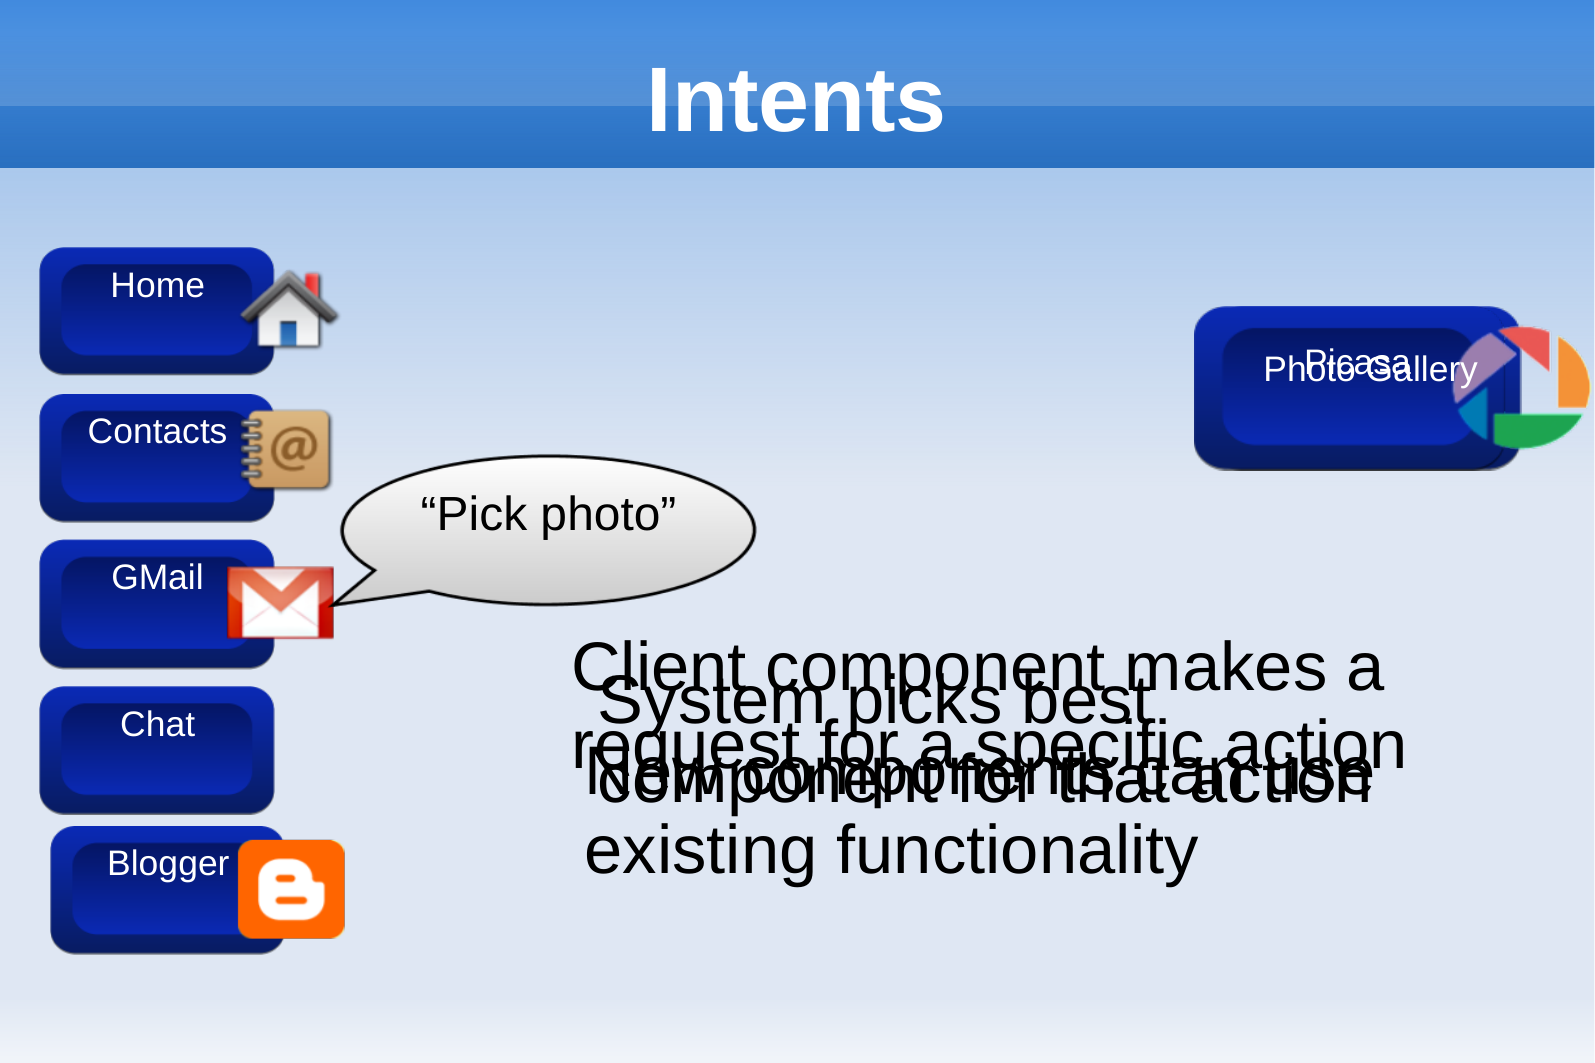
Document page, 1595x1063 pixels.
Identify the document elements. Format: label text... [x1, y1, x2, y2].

text_box “Pick photo” [403, 486, 695, 542]
picture [0, 0, 1595, 1063]
text_box Client component makes a request for a specific action [571, 628, 1456, 785]
text_box Picasa [1248, 342, 1467, 383]
text_box New components can use existing functionality [584, 732, 1469, 889]
text_box Blogger [63, 843, 273, 884]
text_box Chat [53, 703, 263, 745]
title Intents [79, 0, 1515, 220]
text_box Home [53, 265, 233, 306]
text_box System picks best component for that action [597, 661, 1482, 819]
text_box Photo Gallery [1262, 348, 1480, 390]
